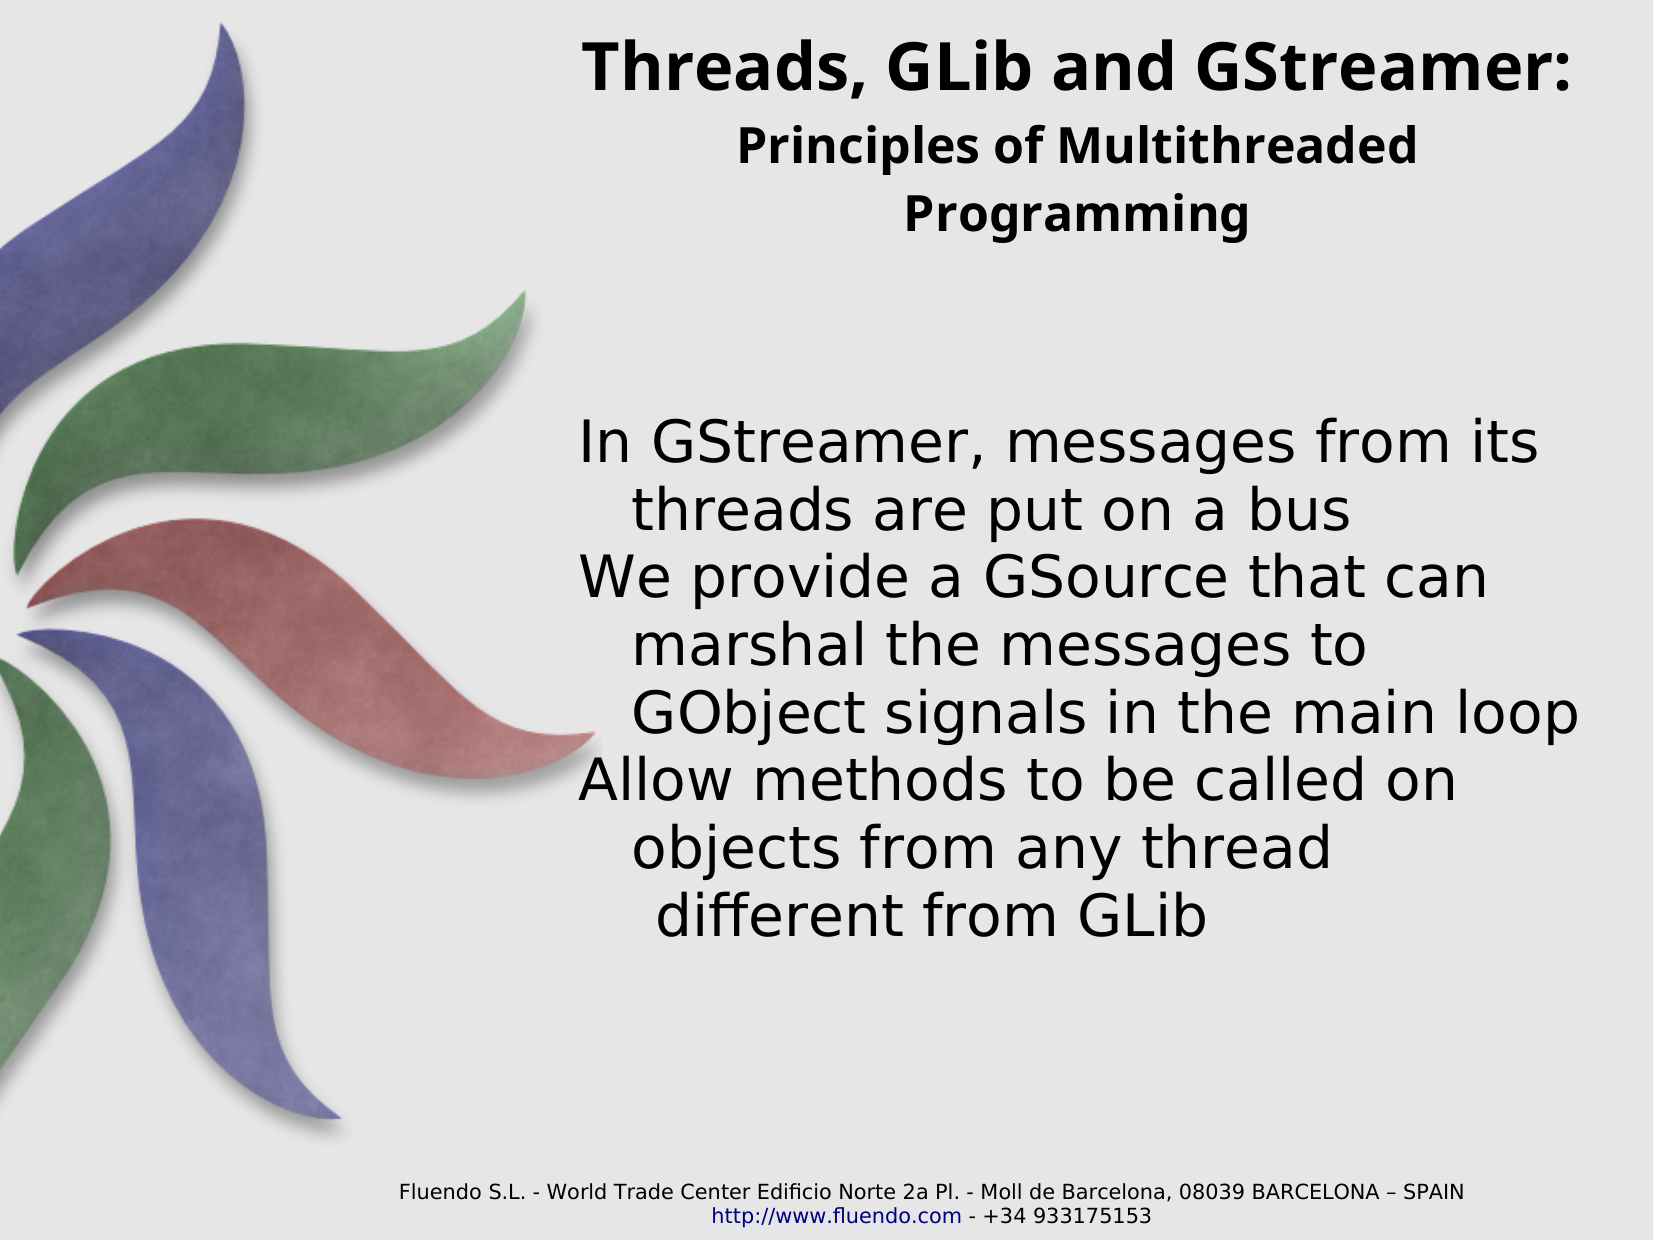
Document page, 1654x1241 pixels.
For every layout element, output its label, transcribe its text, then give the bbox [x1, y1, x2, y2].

picture [597, 1189, 602, 1198]
picture [0, 1, 602, 1241]
list In GStreamer, messages from its threads are put on a bus We provide a GSource that can marshal the messages to GObject signals in the main loop Allow methods to be called on objects from any thread different from GLib [561, 236, 1595, 1123]
title Threads, GLib and GStreamer: Principles of Multithreaded Programming [561, 59, 1595, 207]
